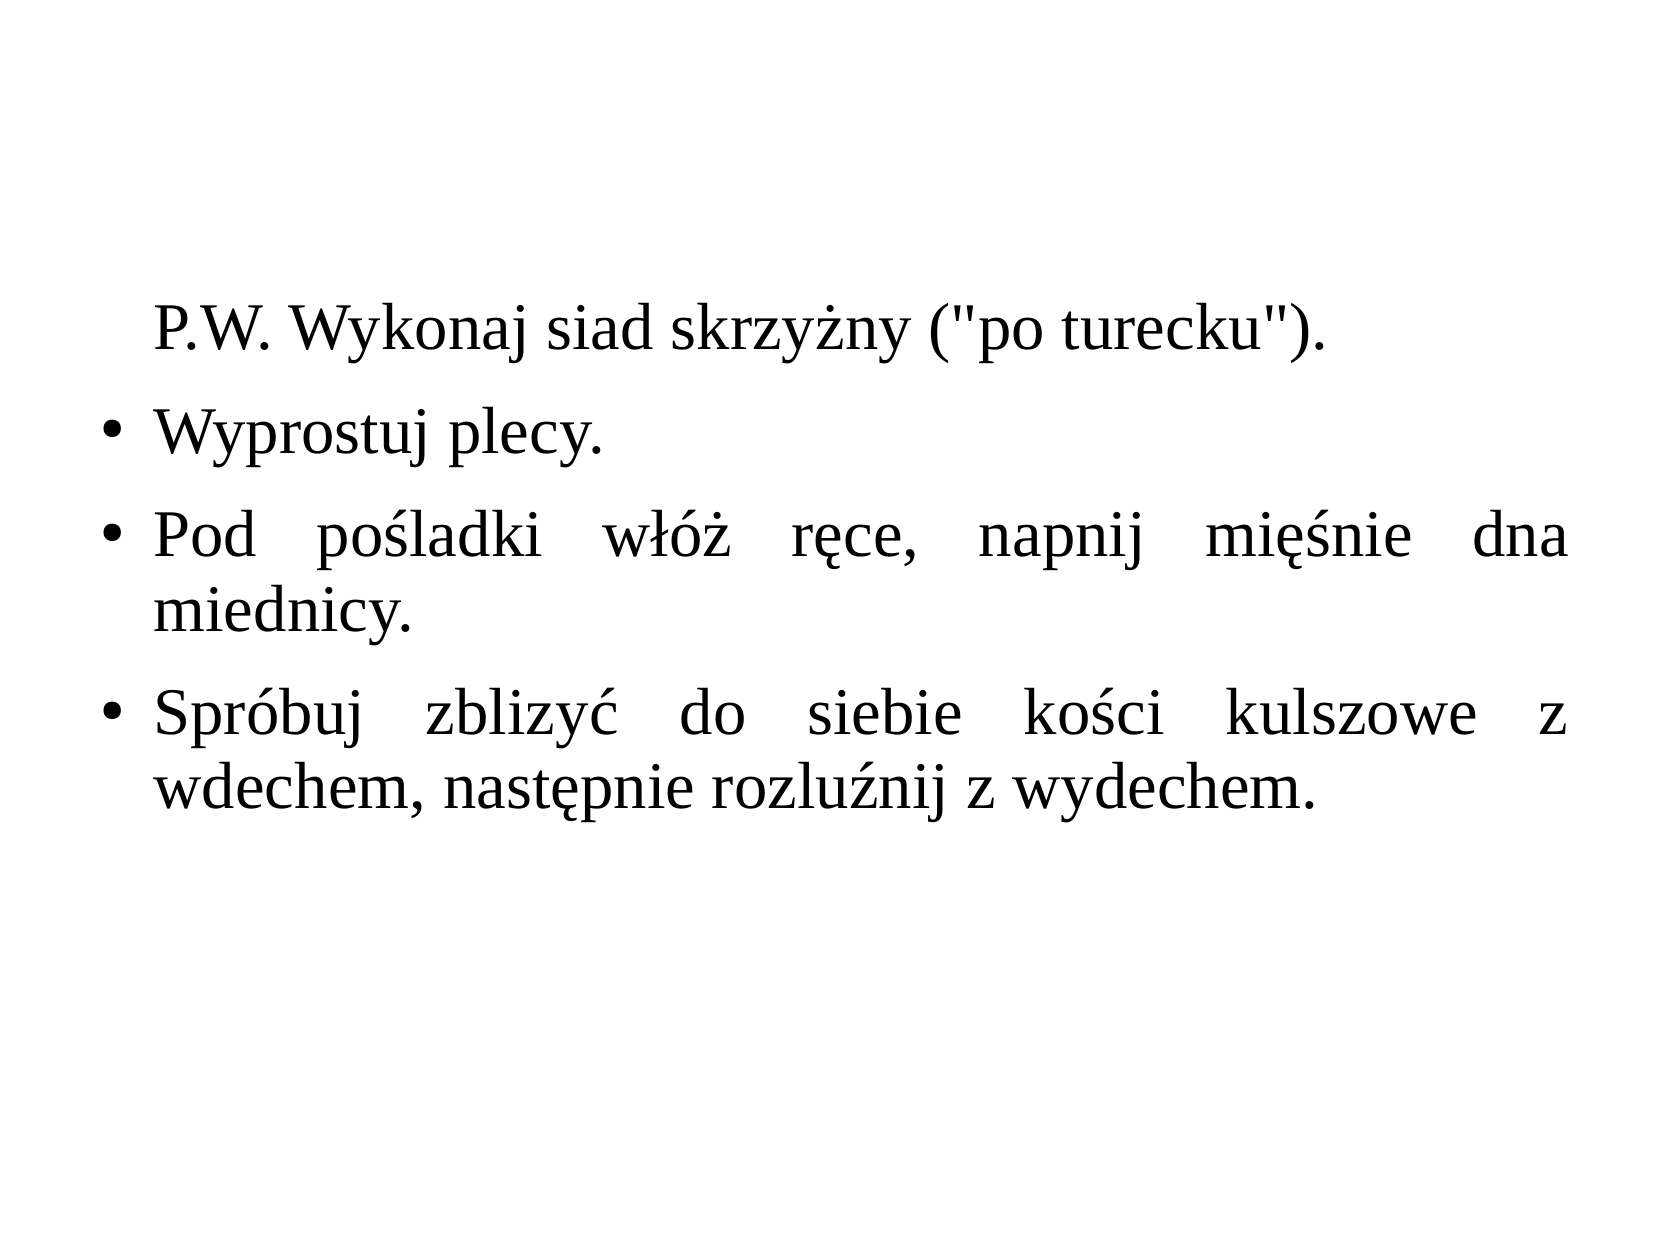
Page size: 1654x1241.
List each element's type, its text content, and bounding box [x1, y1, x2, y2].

list P.W. Wykonaj siad skrzyżny ("po turecku"). Wyprostuj plecy. Pod pośladki włóż ręce, napnij mięśnie dna miednicy. Spróbuj zblizyć do siebie kości kulszowe z wdechem, następnie rozluźnij z wydechem. [82, 290, 1571, 1109]
